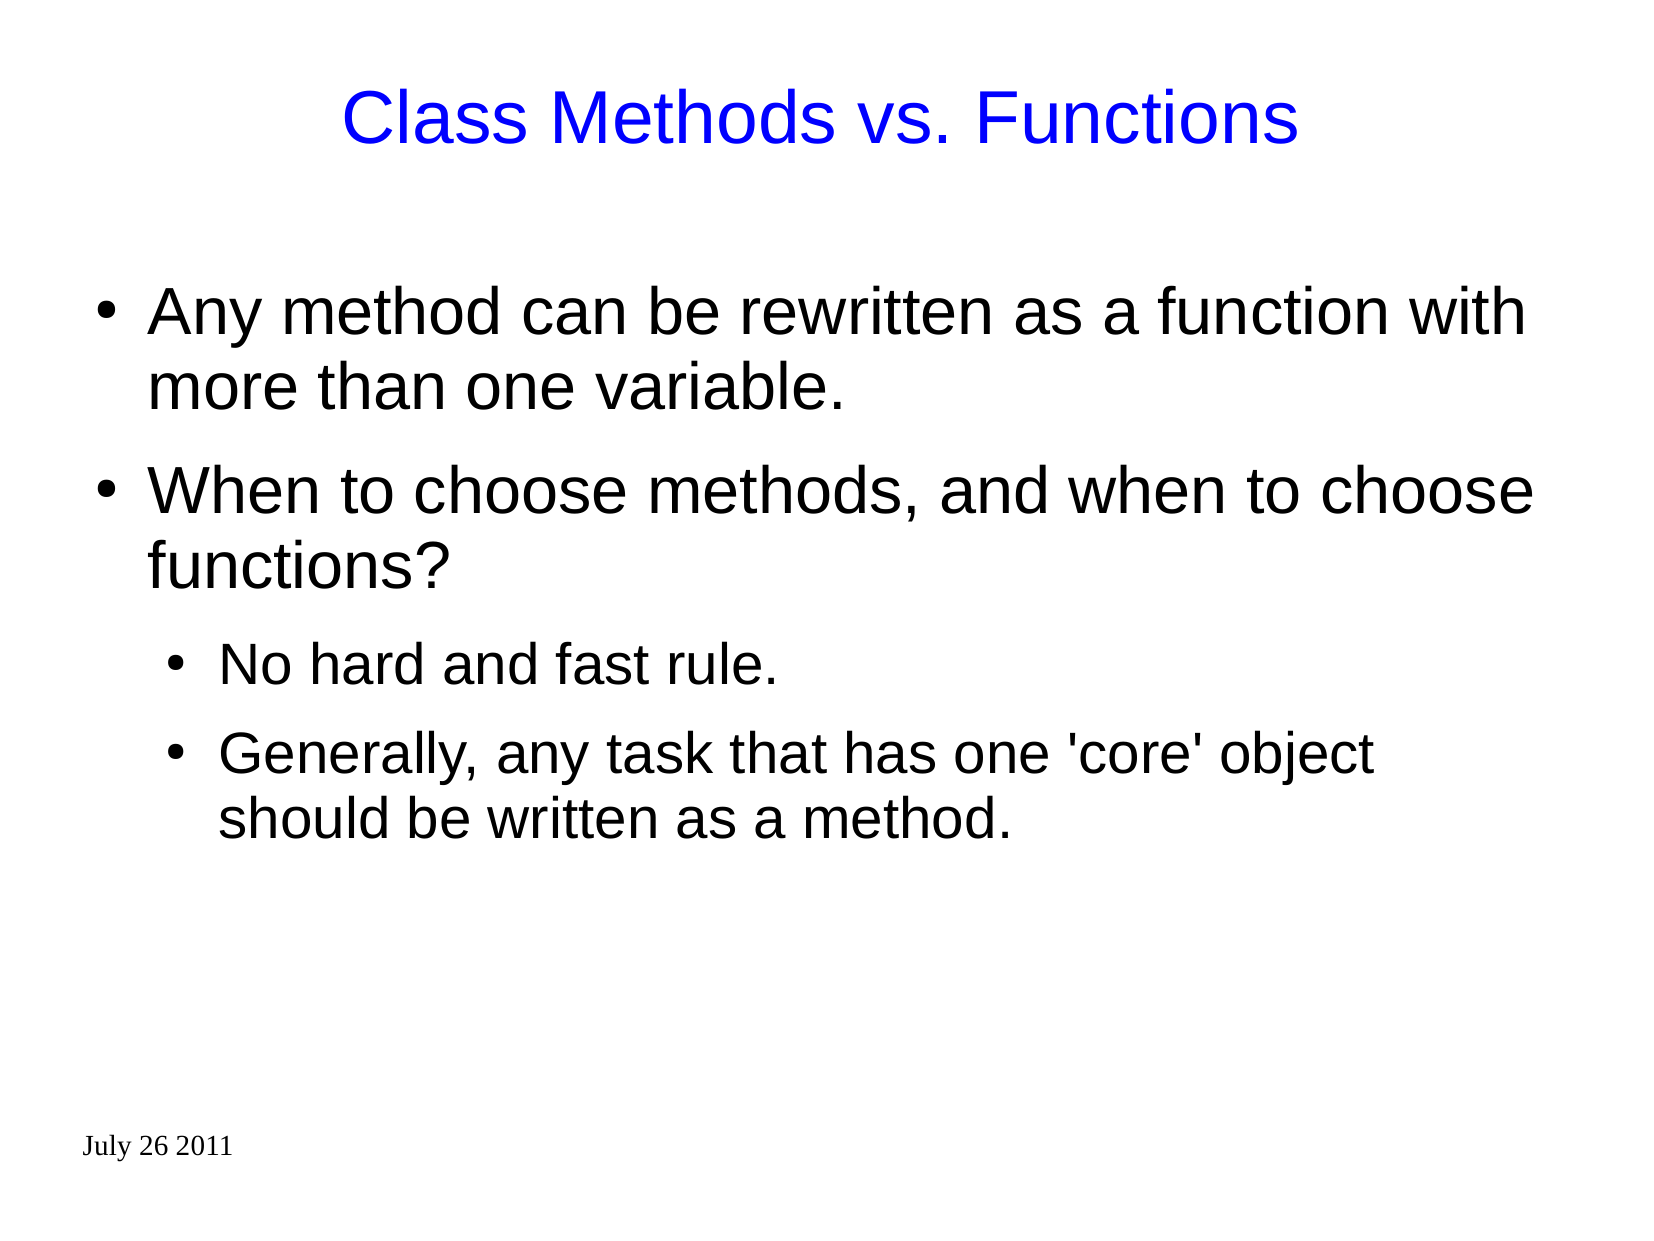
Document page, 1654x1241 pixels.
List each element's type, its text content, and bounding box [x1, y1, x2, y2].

title Class Methods vs. Functions [76, 58, 1565, 178]
list Any method can be rewritten as a function with more than one variable. When to choose methods, and when to choose functions? No hard and fast rule. Generally, any task that has one 'core' object should be written as a method. [76, 274, 1565, 1093]
